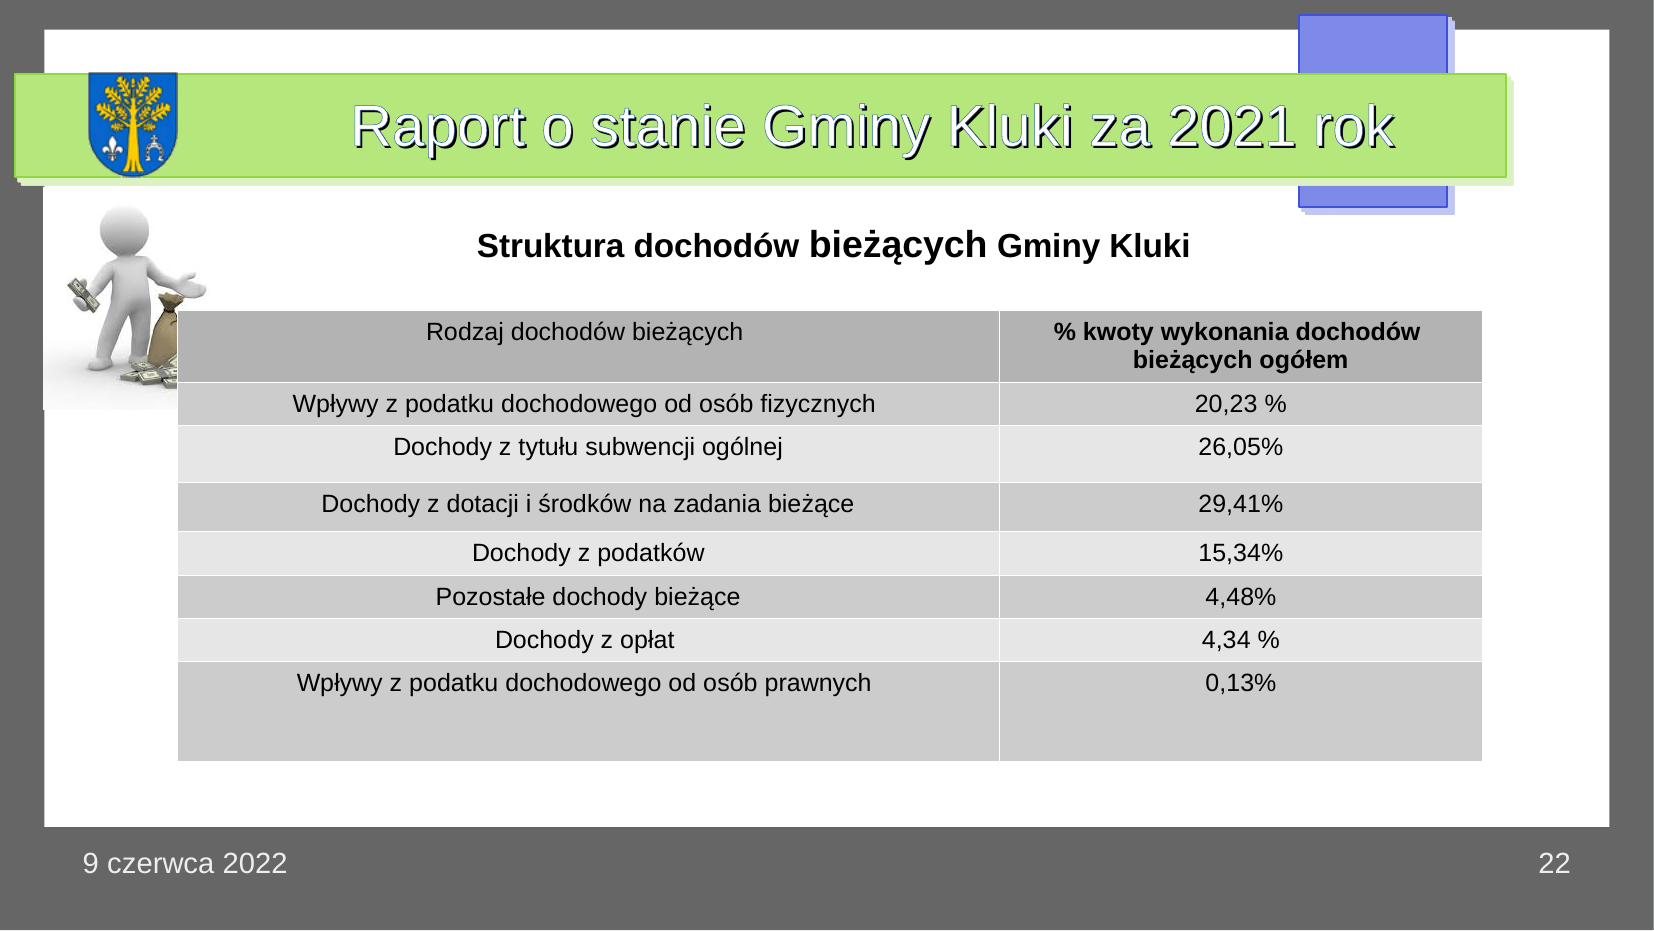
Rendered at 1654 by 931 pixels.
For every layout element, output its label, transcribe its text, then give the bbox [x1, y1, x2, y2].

picture [43, 187, 266, 410]
table_cell Pozostałe dochody bieżące [178, 576, 999, 618]
table_cell 0,13% [1000, 662, 1482, 761]
picture [88, 72, 178, 178]
title Raport o stanie Gminy Kluki za 2021 rok [236, 73, 1654, 178]
table_cell 26,05% [1000, 426, 1482, 482]
table_cell Wpływy z podatku dochodowego od osób prawnych [178, 662, 999, 761]
table_cell 20,23 % [1000, 383, 1482, 425]
table_cell Dochody z tytułu subwencji ogólnej [178, 426, 999, 482]
table_cell 4,34 % [1000, 619, 1482, 661]
table_cell 29,41% [1000, 483, 1482, 531]
table_cell 4,48% [1000, 576, 1482, 618]
table_cell Dochody z opłat [178, 619, 999, 661]
table_cell Wpływy z podatku dochodowego od osób fizycznych [178, 383, 999, 425]
table_cell 15,34% [1000, 532, 1482, 575]
table_cell Dochody z podatków [178, 532, 999, 575]
text_box Struktura dochodów bieżących Gminy Kluki [177, 211, 1491, 237]
table_cell Dochody z dotacji i środków na zadania bieżące [178, 483, 999, 531]
table_header % kwoty wykonania dochodów bieżących ogółem [1000, 311, 1482, 382]
table_header Rodzaj dochodów bieżących [178, 311, 999, 382]
